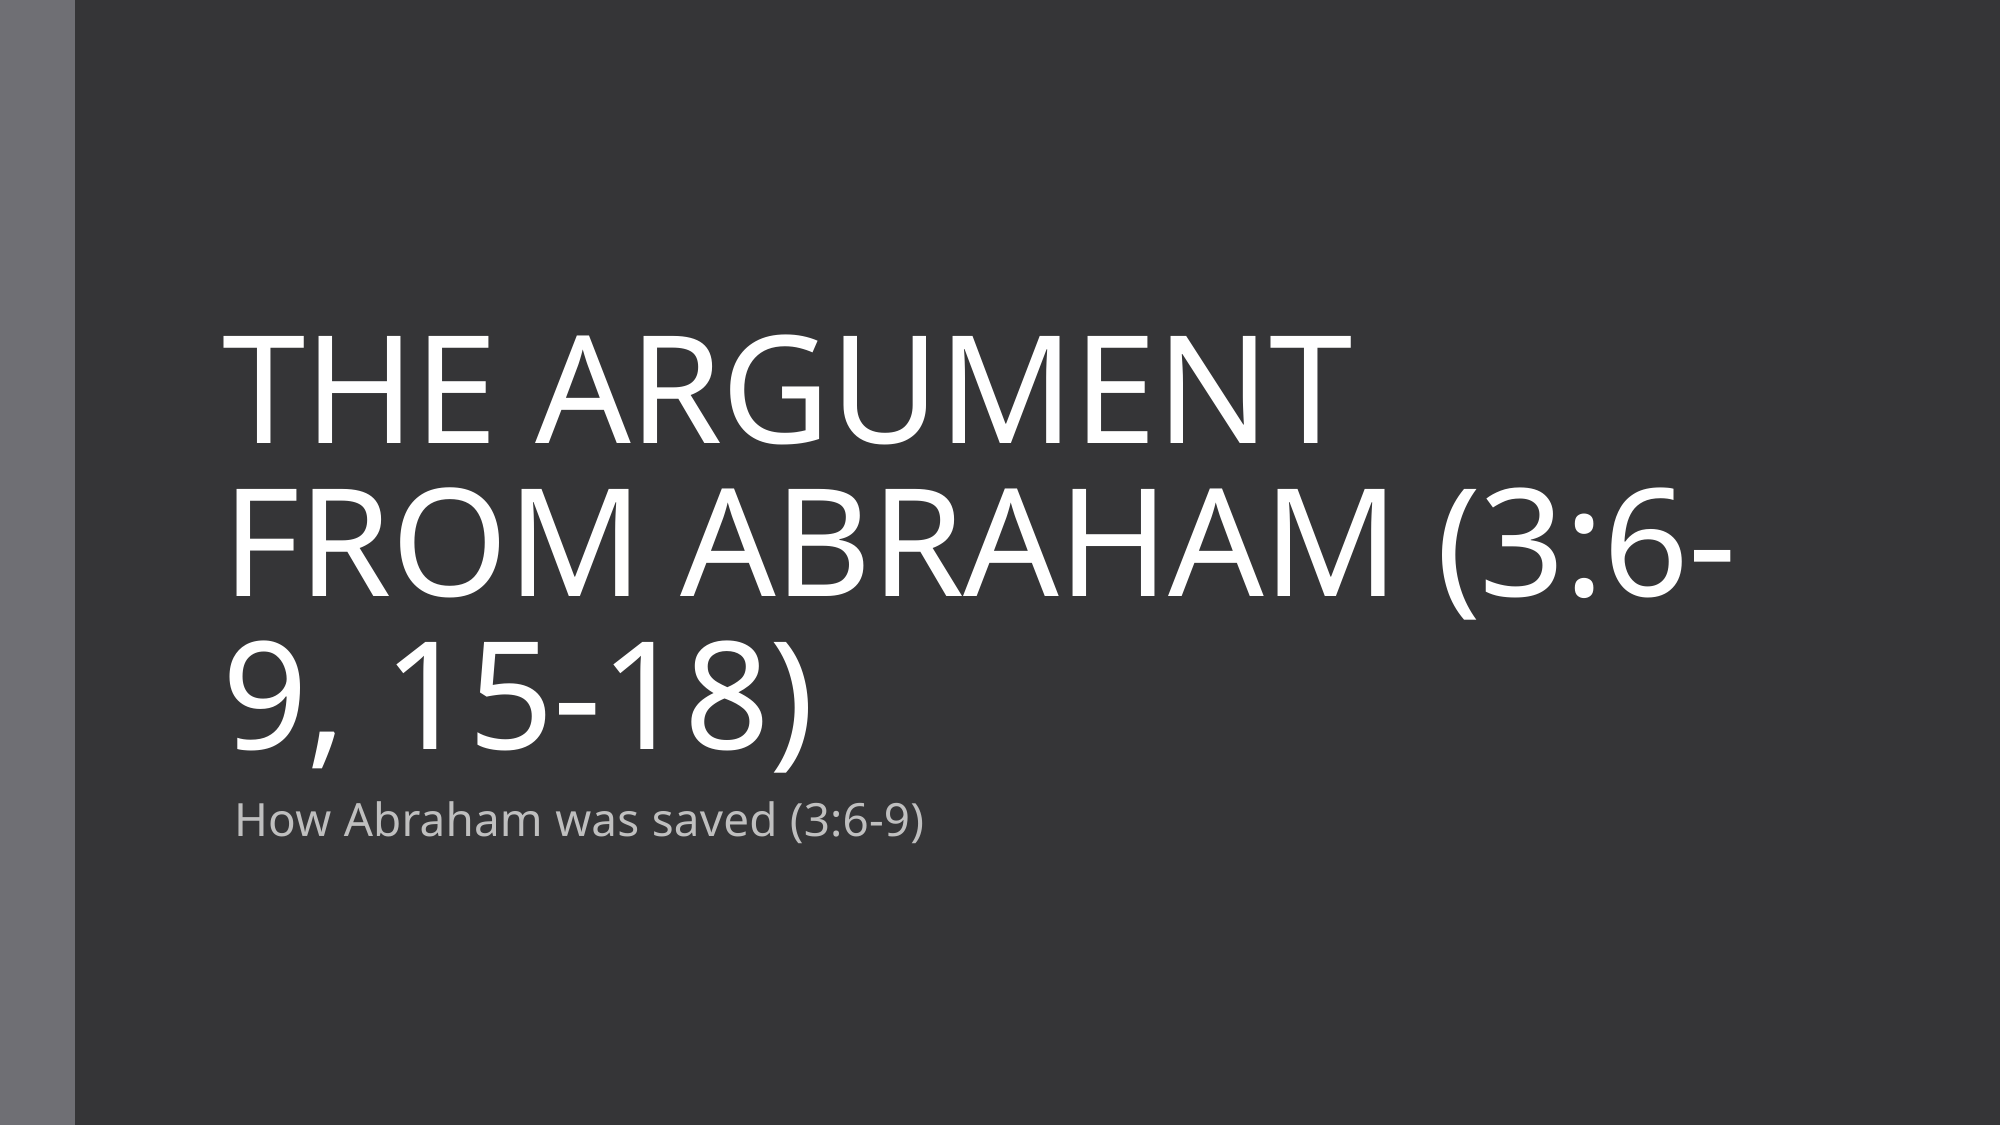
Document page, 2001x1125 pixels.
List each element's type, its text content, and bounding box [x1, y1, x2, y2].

subtitle How Abraham was saved (3:6-9) [206, 787, 1752, 1066]
title THE ARGUMENT FROM ABRAHAM (3:6-9, 15-18) [206, 124, 1752, 787]
